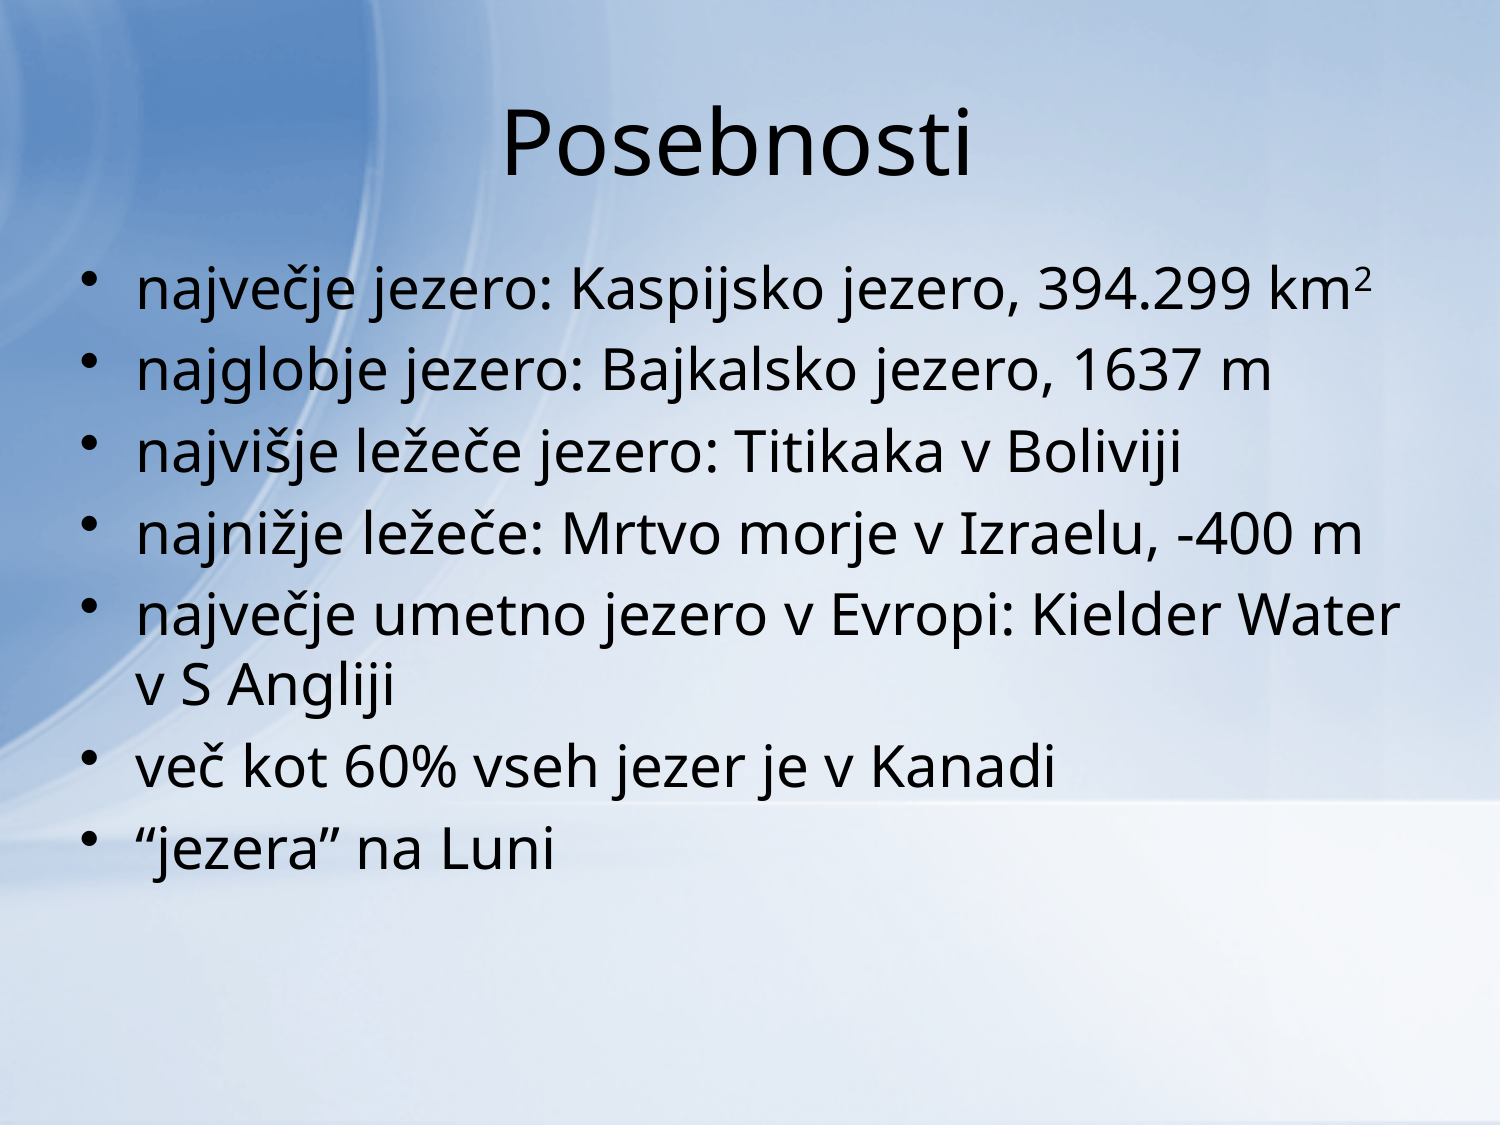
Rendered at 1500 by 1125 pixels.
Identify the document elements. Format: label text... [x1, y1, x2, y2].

title Posebnosti [75, 45, 1425, 233]
picture [0, 0, 1500, 1125]
text_box največje jezero: Kaspijsko jezero, 394.299 km2 najglobje jezero: Bajkalsko jezero, 1637 m najvišje ležeče jezero: Titikaka v Boliviji najnižje ležeče: Mrtvo morje v Izraelu, -400 m največje umetno jezero v Evropi: Kielder Water v S Angliji več kot 60% vseh jezer je v Kanadi “jezera” na Luni [64, 243, 1451, 1000]
